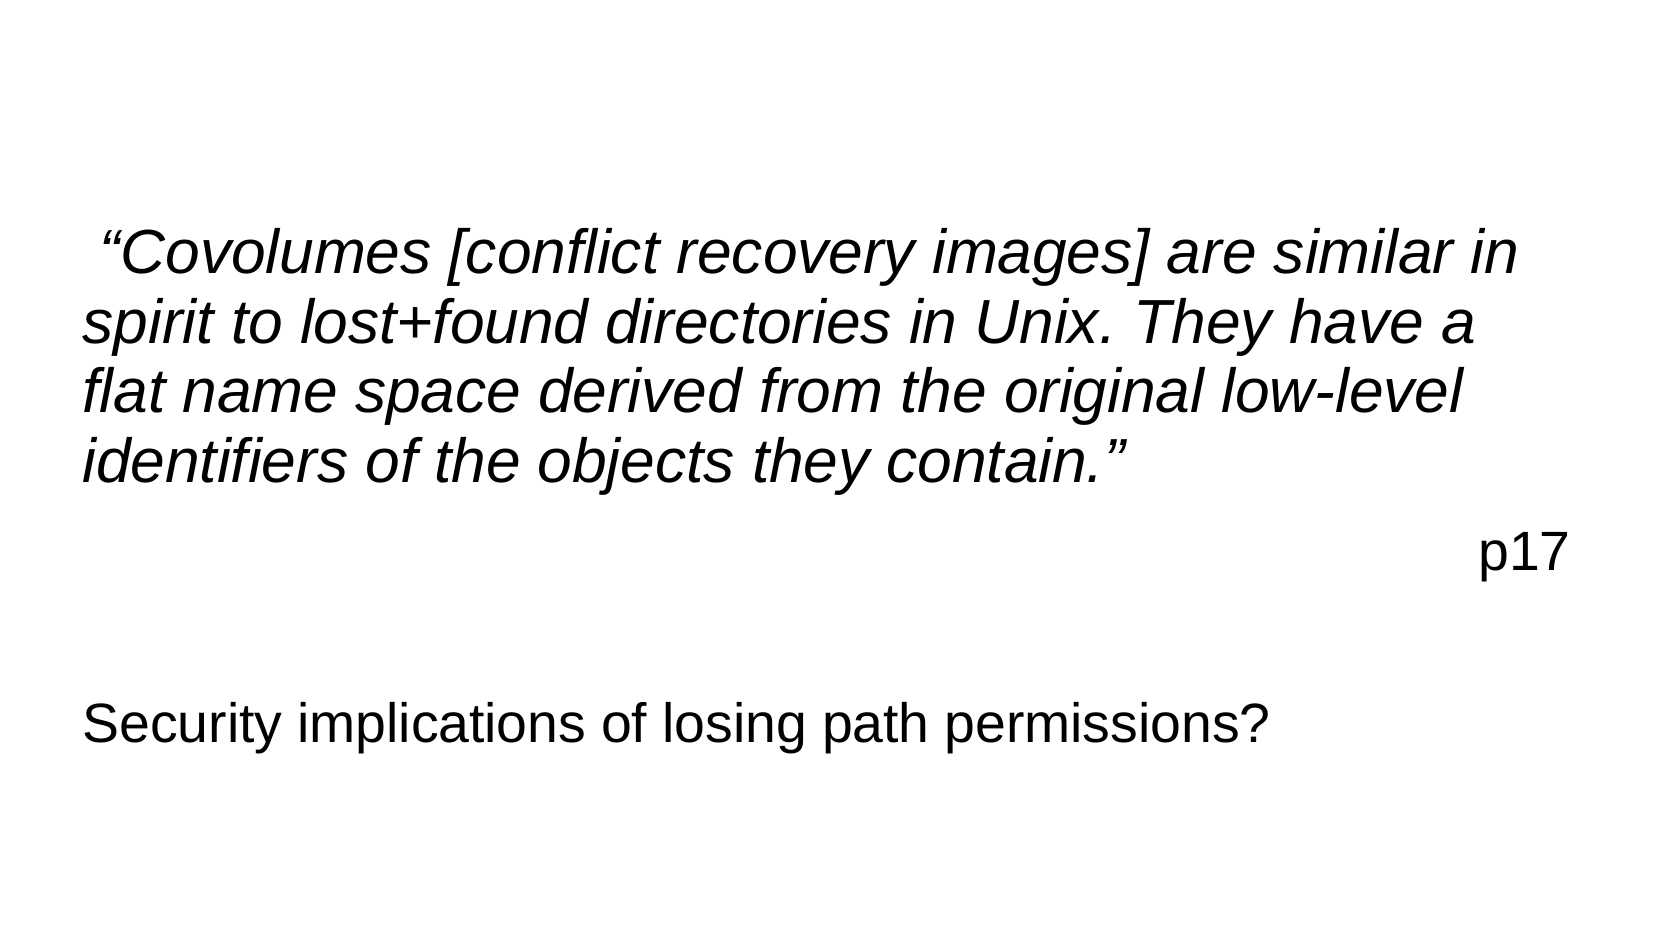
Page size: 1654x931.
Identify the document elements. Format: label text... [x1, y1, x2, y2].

list “Covolumes [conflict recovery images] are similar in spirit to lost+found directories in Unix. They have a flat name space derived from the original low-level identifiers of the objects they contain.” p17 Security implications of losing path permissions? [82, 217, 1571, 758]
